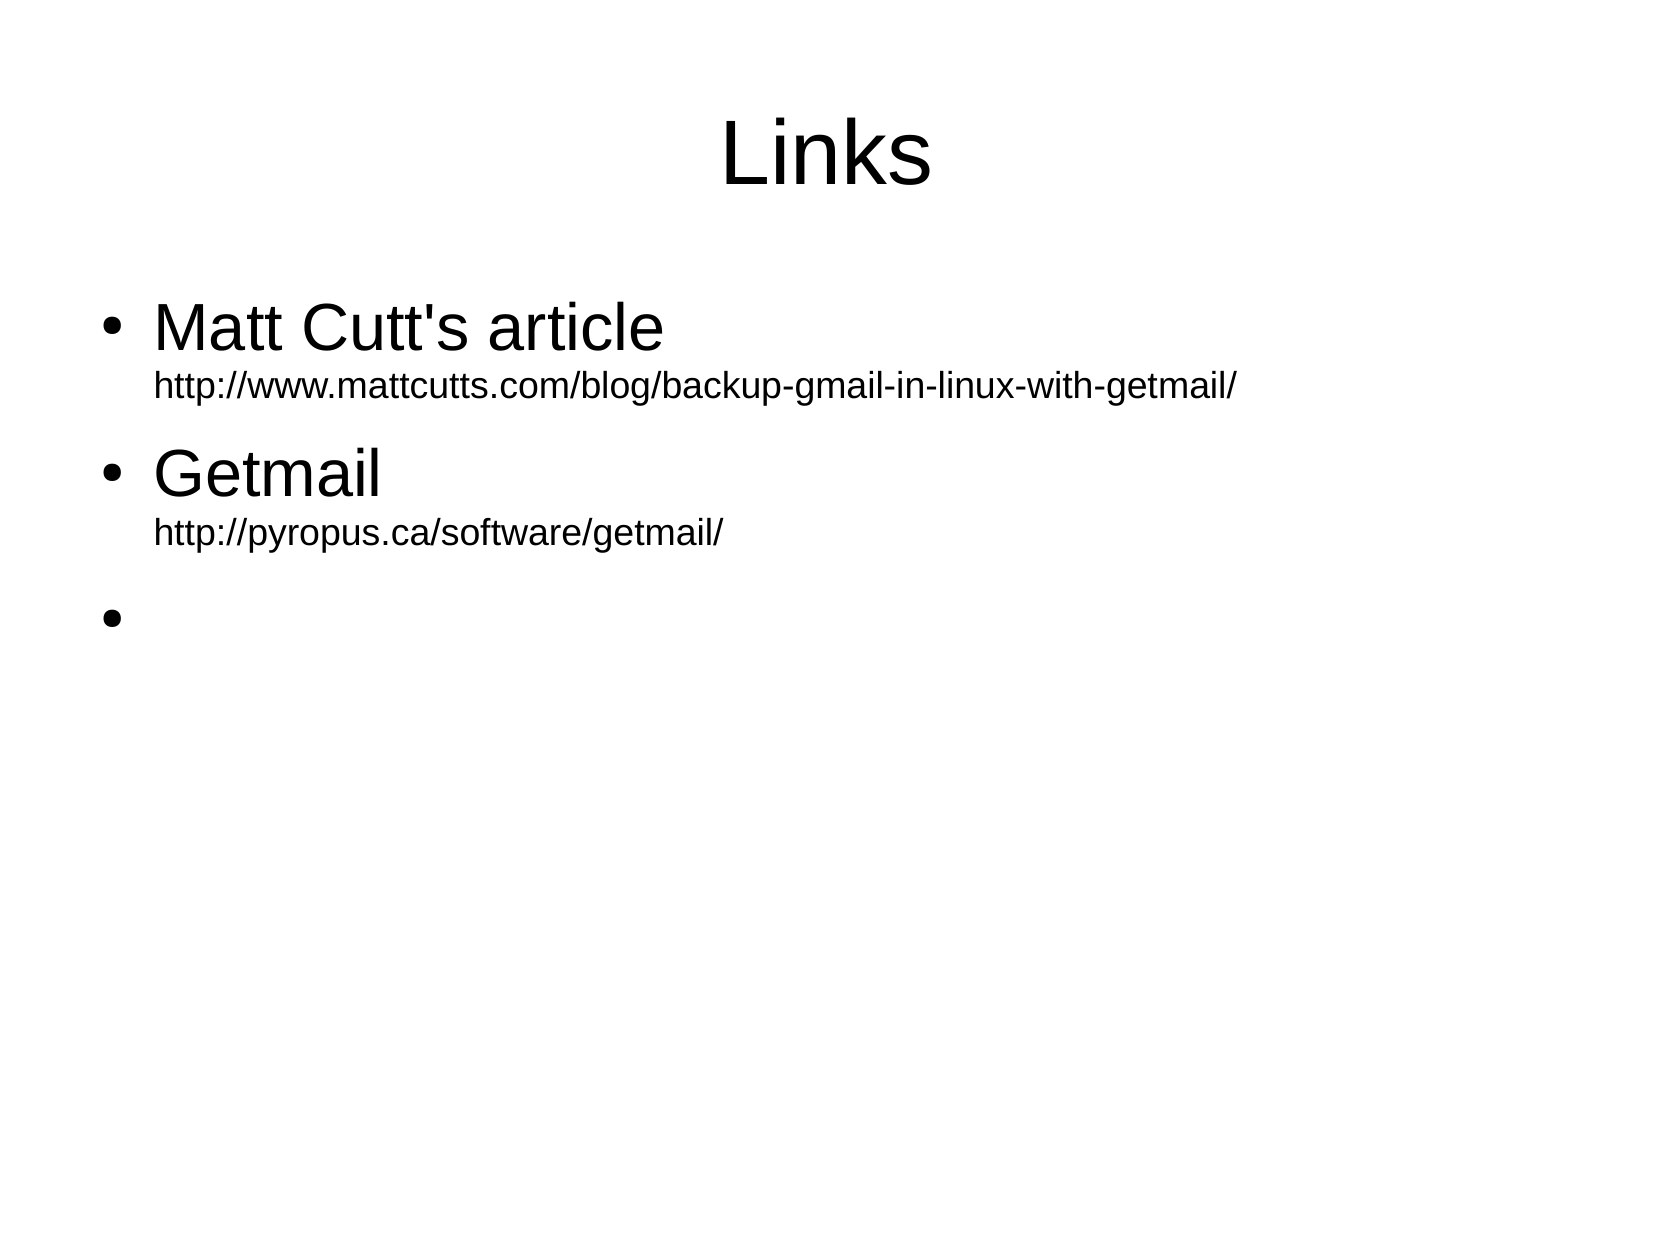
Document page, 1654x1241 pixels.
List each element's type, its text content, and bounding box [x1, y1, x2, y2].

title Links [82, 49, 1571, 257]
list Matt Cutt's article http://www.mattcutts.com/blog/backup-gmail-in-linux-with-getmail/ Getmail http://pyropus.ca/software/getmail/ [82, 290, 1571, 1109]
